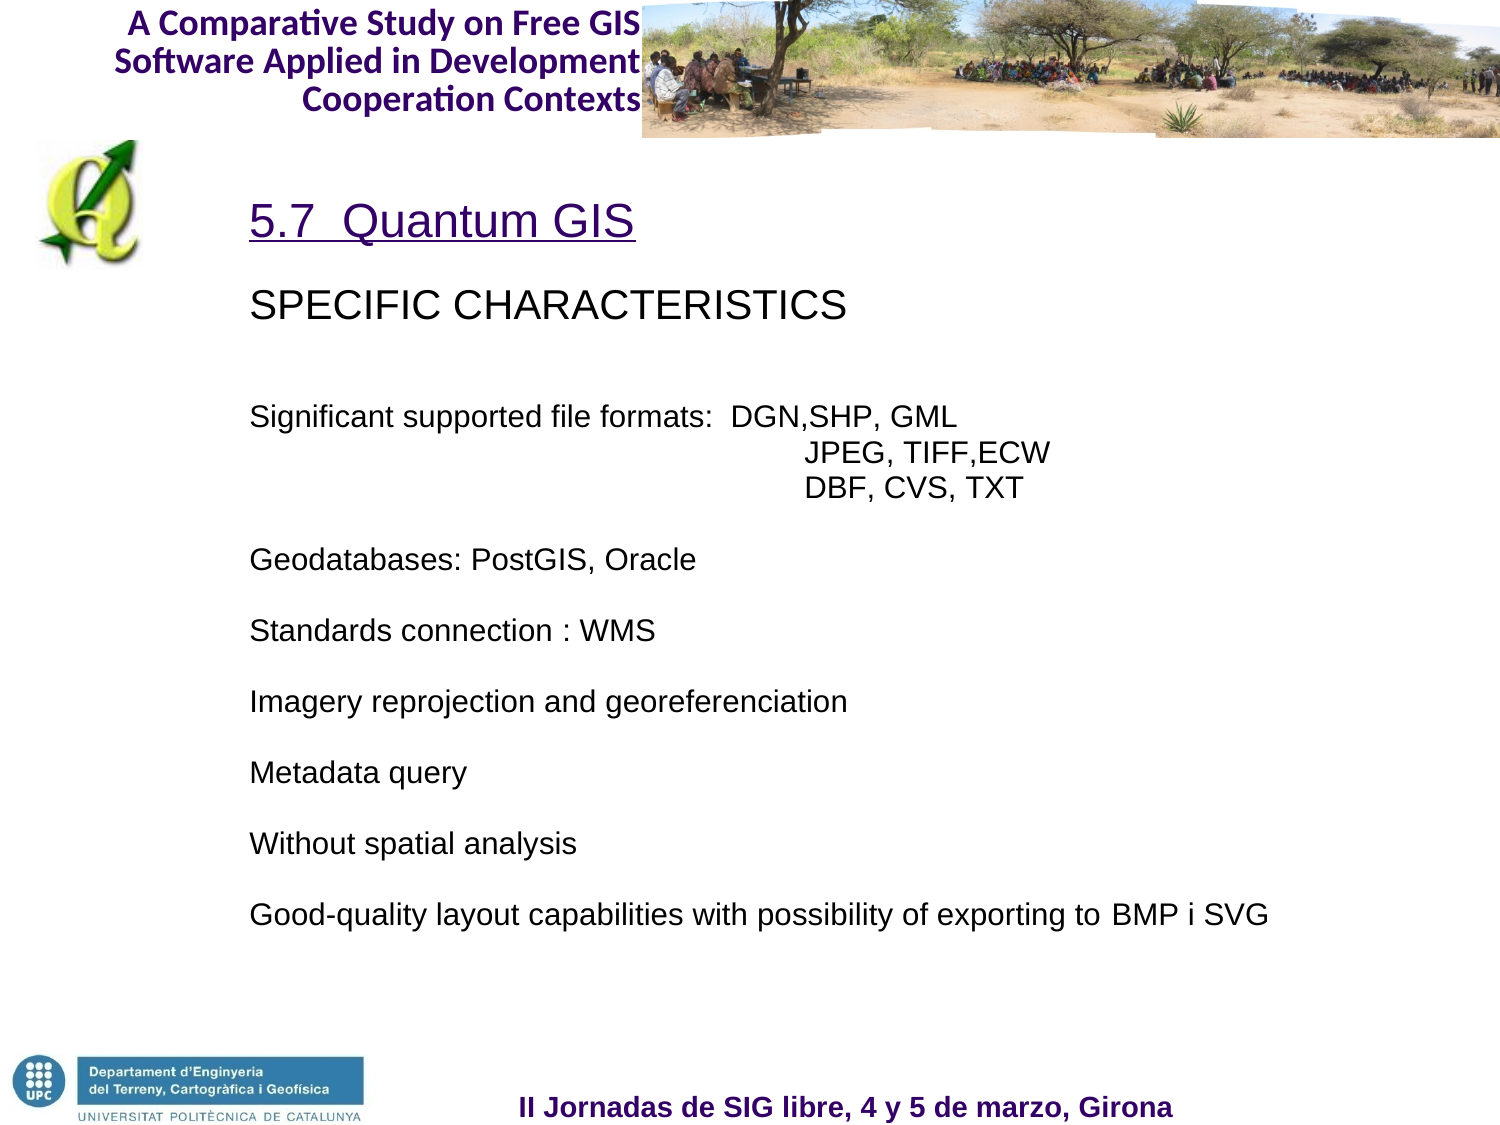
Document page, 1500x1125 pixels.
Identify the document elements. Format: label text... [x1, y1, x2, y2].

picture [0, 1054, 376, 1125]
picture [642, 0, 1500, 138]
title 5.7 Quantum GIS [234, 185, 1359, 281]
text_box II Jornadas de SIG libre, 4 y 5 de marzo, Girona [360, 1083, 1341, 1125]
list SPECIFIC CHARACTERISTICS Significant supported file formats: DGN,SHP, GML JPEG, TIFF,ECW DBF, CVS, TXT Geodatabases: PostGIS, Oracle Standards connection : WMS Imagery reprojection and georeferenciation Metadata query Without spatial analysis Good-quality layout capabilities with possibility of exporting to BMP i SVG [234, 281, 1500, 1032]
picture [35, 140, 143, 270]
chart [0, 0, 151, 32]
